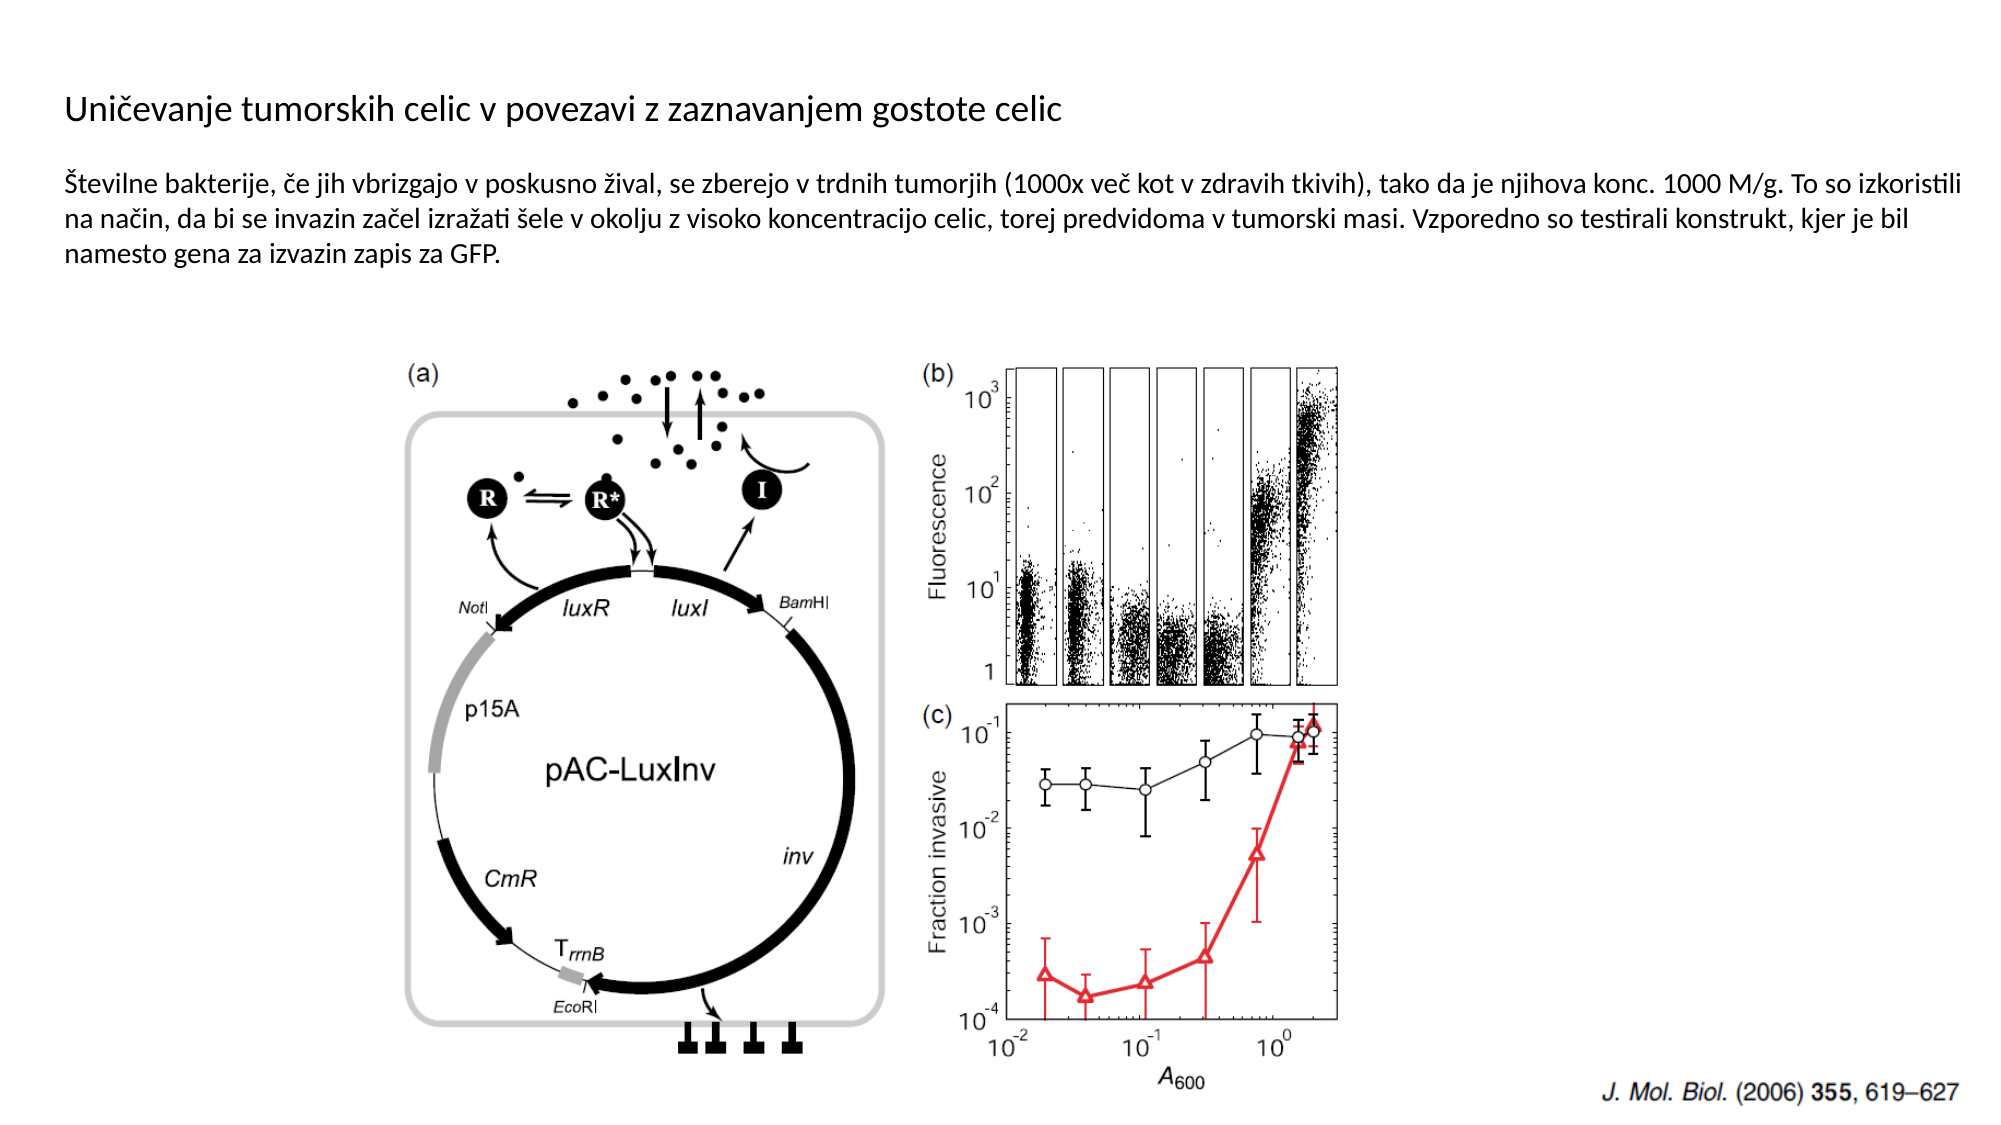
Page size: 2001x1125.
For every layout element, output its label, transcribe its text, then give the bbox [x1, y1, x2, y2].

text_box Uničevanje tumorskih celic v povezavi z zaznavanjem gostote celic Številne bakterije, če jih vbrizgajo v poskusno žival, se zberejo v trdnih tumorjih (1000x več kot v zdravih tkivih), tako da je njihova konc. 1000 M/g. To so izkoristili na način, da bi se invazin začel izražati šele v okolju z visoko koncentracijo celic, torej predvidoma v tumorski masi. Vzporedno so testirali konstrukt, kjer je bil namesto gena za izvazin zapis za GFP. [49, 77, 1985, 277]
picture [1587, 1073, 1985, 1112]
picture [381, 317, 1374, 1112]
